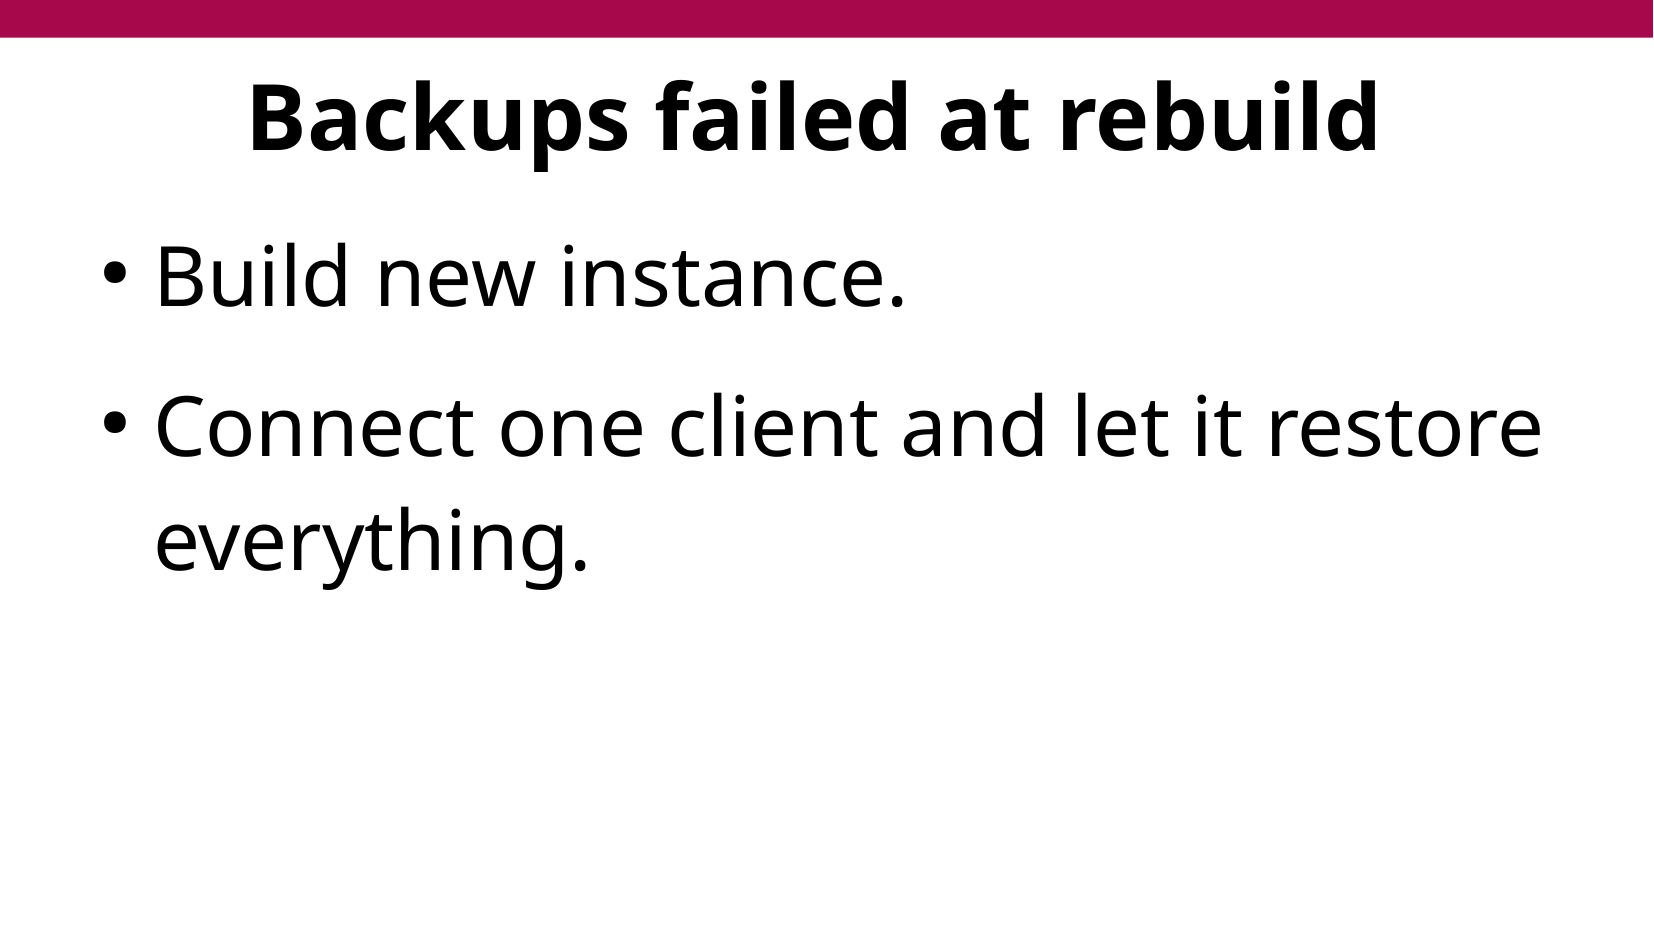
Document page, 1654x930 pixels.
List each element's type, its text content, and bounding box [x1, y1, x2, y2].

list Build new instance. Connect one client and let it restore everything. [82, 217, 1571, 757]
title Backups failed at rebuild [82, 36, 1571, 193]
